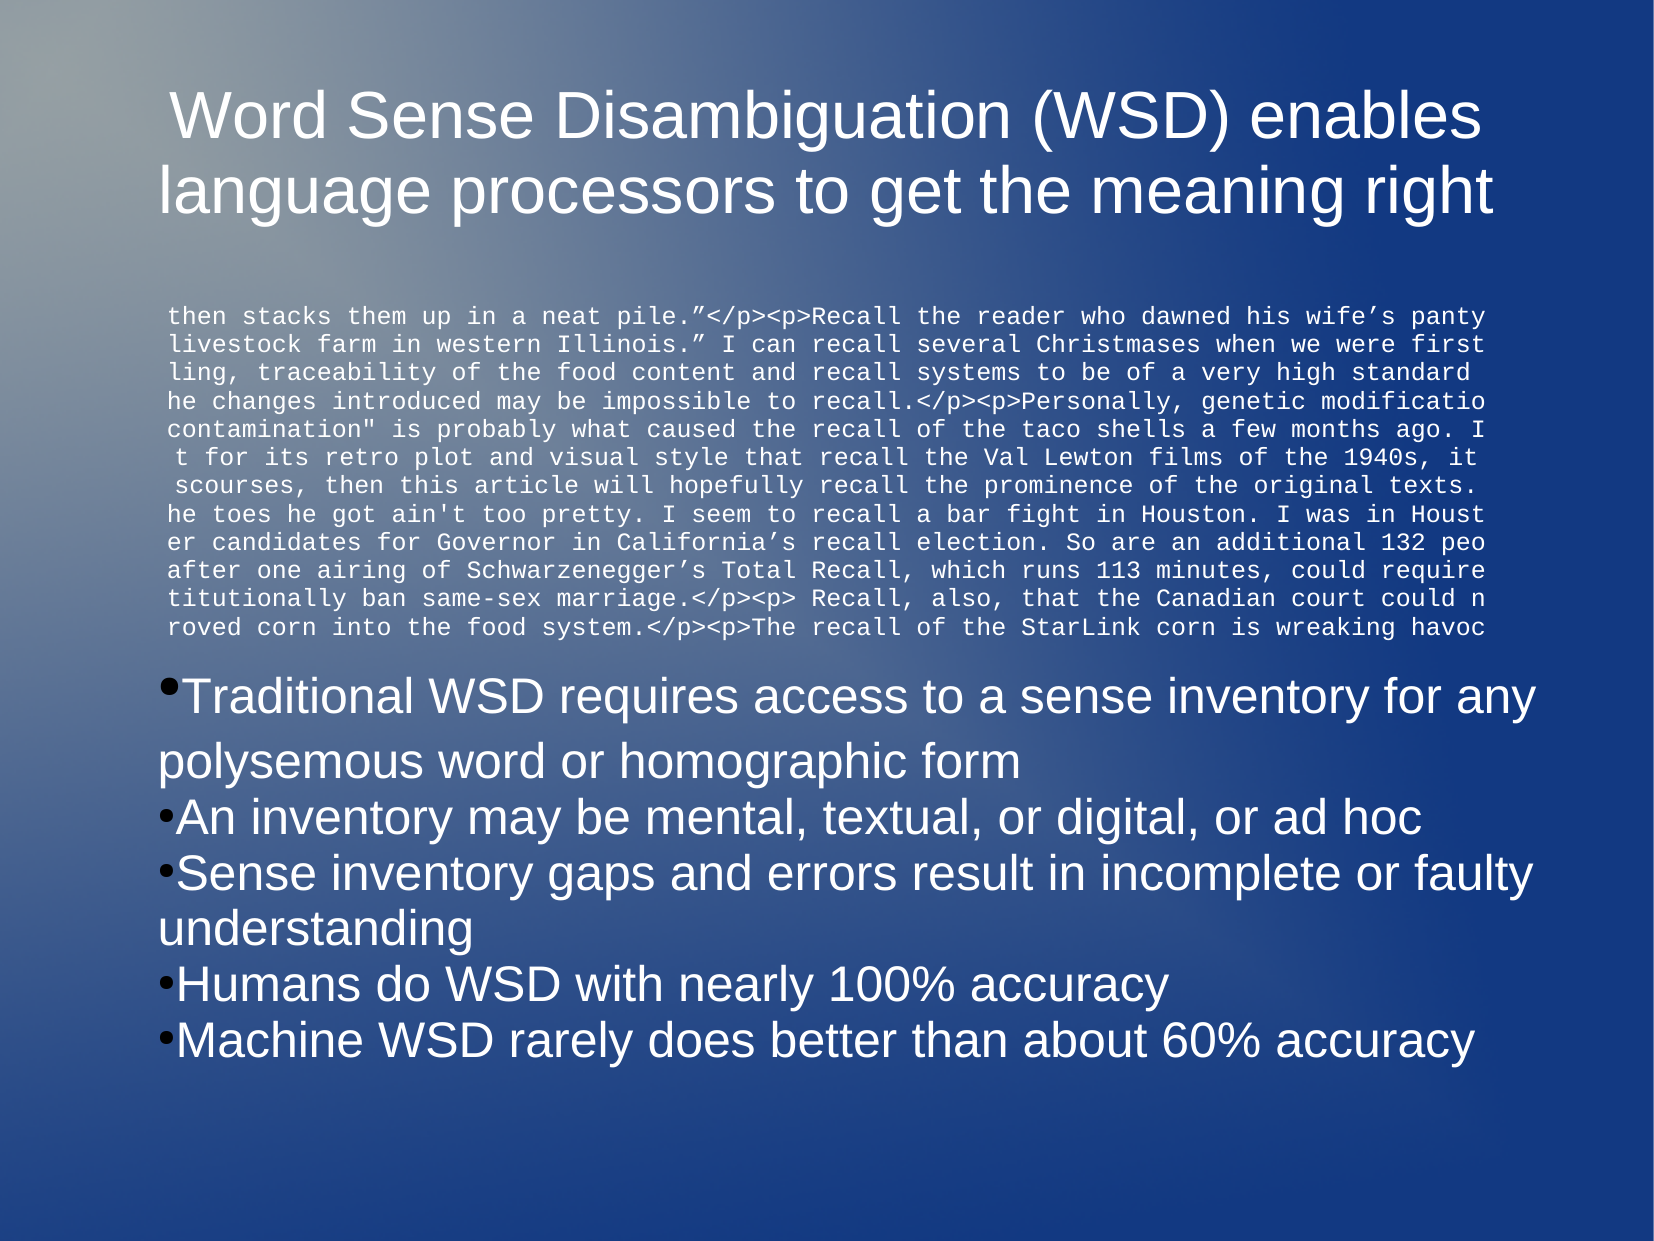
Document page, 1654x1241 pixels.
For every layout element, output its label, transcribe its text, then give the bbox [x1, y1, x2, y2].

title Word Sense Disambiguation (WSD) enables language processors to get the meaning right [82, 56, 1571, 250]
subtitle then stacks them up in a neat pile.”</p><p>Recall the reader who dawned his wife’s panty livestock farm in western Illinois.” I can recall several Christmases when we were first ling, traceability of the food content and recall systems to be of a very high standard he changes introduced may be impossible to recall.</p><p>Personally, genetic modificatio contamination" is probably what caused the recall of the taco shells a few months ago. I t for its retro plot and visual style that recall the Val Lewton films of the 1940s, it scourses, then this article will hopefully recall the prominence of the original texts. he toes he got ain't too pretty. I seem to recall a bar fight in Houston. I was in Houst er candidates for Governor in California’s recall election. So are an additional 132 peo after one airing of Schwarzenegger’s Total Recall, which runs 113 minutes, could require titutionally ban same-sex marriage.</p><p> Recall, also, that the Canadian court could n roved corn into the food system.</p><p>The recall of the StarLink corn is wreaking havoc ﻿Traditional WSD requires access to a sense inventory for any polysemous word or homographic form An inventory may be mental, textual, or digital, or ad hoc Sense inventory gaps and errors result in incomplete or faulty understanding Humans do WSD with nearly 100% accuracy Machine WSD rarely does better than about 60% accuracy [82, 290, 1571, 1109]
picture [0, 0, 1654, 1241]
